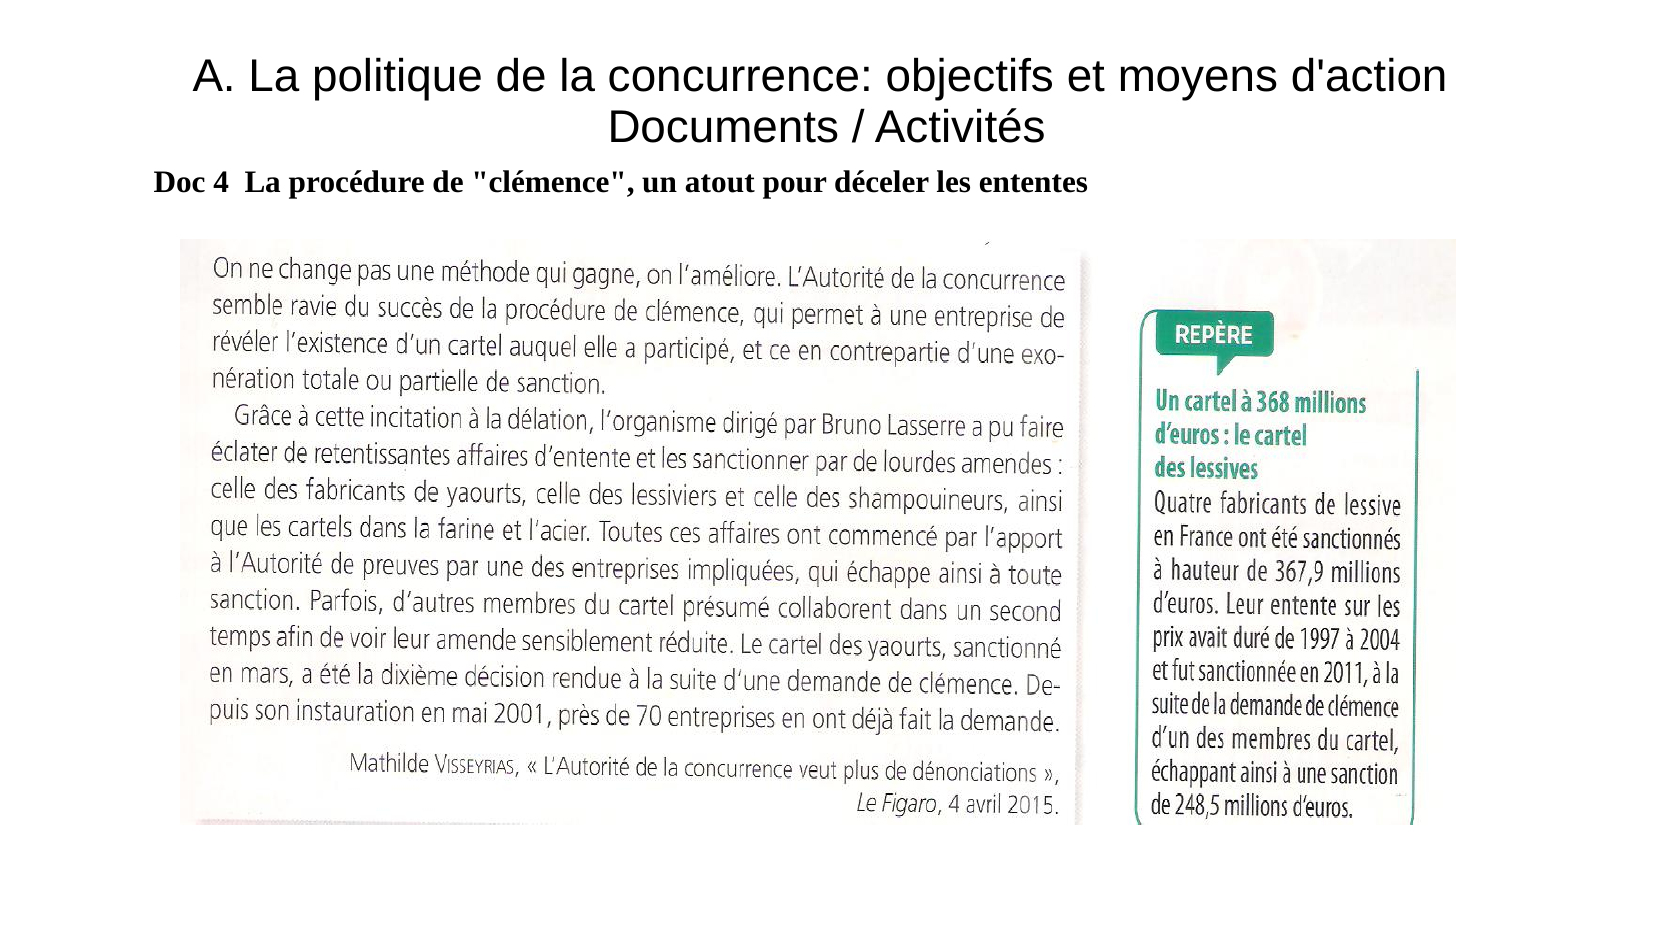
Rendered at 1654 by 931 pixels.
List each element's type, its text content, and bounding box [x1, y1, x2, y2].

title A. La politique de la concurrence: objectifs et moyens d'action Documents / Activités [82, 37, 1571, 165]
picture [180, 239, 1456, 826]
list Doc 4 La procédure de "clémence", un atout pour déceler les ententes [82, 165, 1571, 871]
